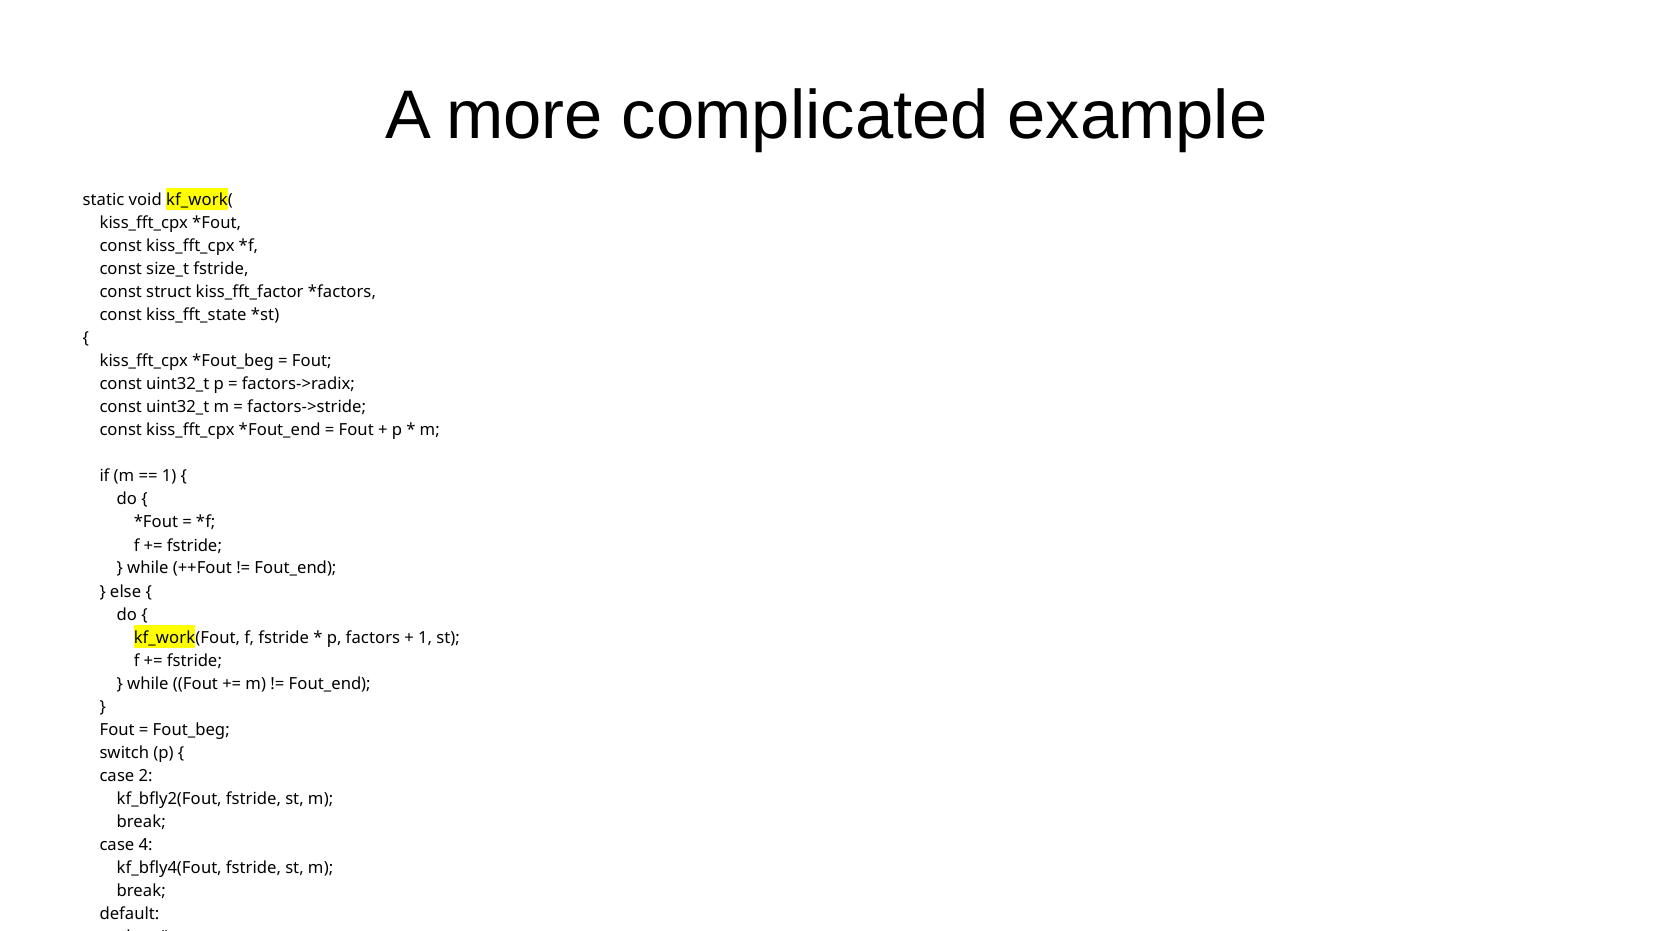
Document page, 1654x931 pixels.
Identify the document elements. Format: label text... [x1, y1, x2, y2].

title A more complicated example [82, 37, 1571, 187]
list static void kf_work( kiss_fft_cpx *Fout, const kiss_fft_cpx *f, const size_t fstride, const struct kiss_fft_factor *factors, const kiss_fft_state *st) { kiss_fft_cpx *Fout_beg = Fout; const uint32_t p = factors->radix; const uint32_t m = factors->stride; const kiss_fft_cpx *Fout_end = Fout + p * m; if (m == 1) { do { *Fout = *f; f += fstride; } while (++Fout != Fout_end); } else { do { kf_work(Fout, f, fstride * p, factors + 1, st); f += fstride; } while ((Fout += m) != Fout_end); } Fout = Fout_beg; switch (p) { case 2: kf_bfly2(Fout, fstride, st, m); break; case 4: kf_bfly4(Fout, fstride, st, m); break; default: abort(); } } [82, 187, 1571, 901]
